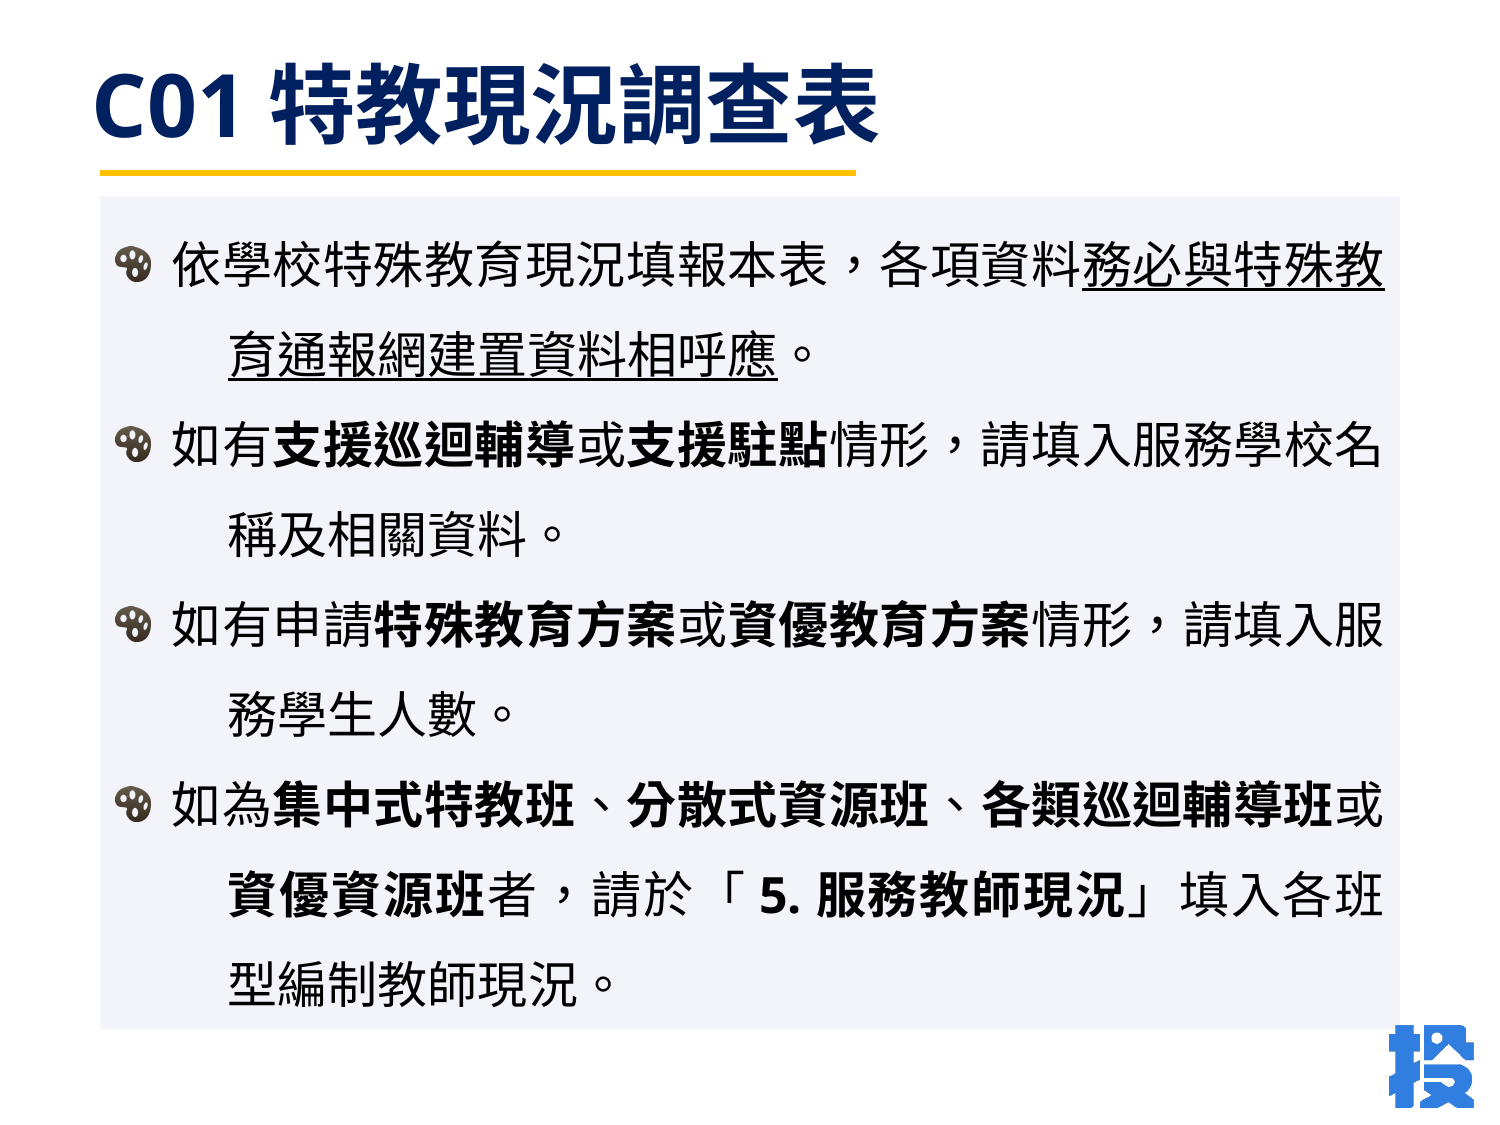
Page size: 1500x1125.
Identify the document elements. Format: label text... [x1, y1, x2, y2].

text_box C01特教現況調查表 [76, 42, 890, 164]
text_box 依學校特殊教育現況填報本表，各項資料務必與特殊教育通報網建置資料相呼應。 如有支援巡迴輔導或支援駐點情形，請填入服務學校名稱及相關資料。 如有申請特殊教育方案或資優教育方案情形，請填入服務學生人數。 如為集中式特教班、分散式資源班、各類巡迴輔導班或資優資源班者，請於「5.服務教師現況」填入各班型編制教師現況。 [100, 196, 1400, 1030]
picture [1362, 997, 1500, 1125]
